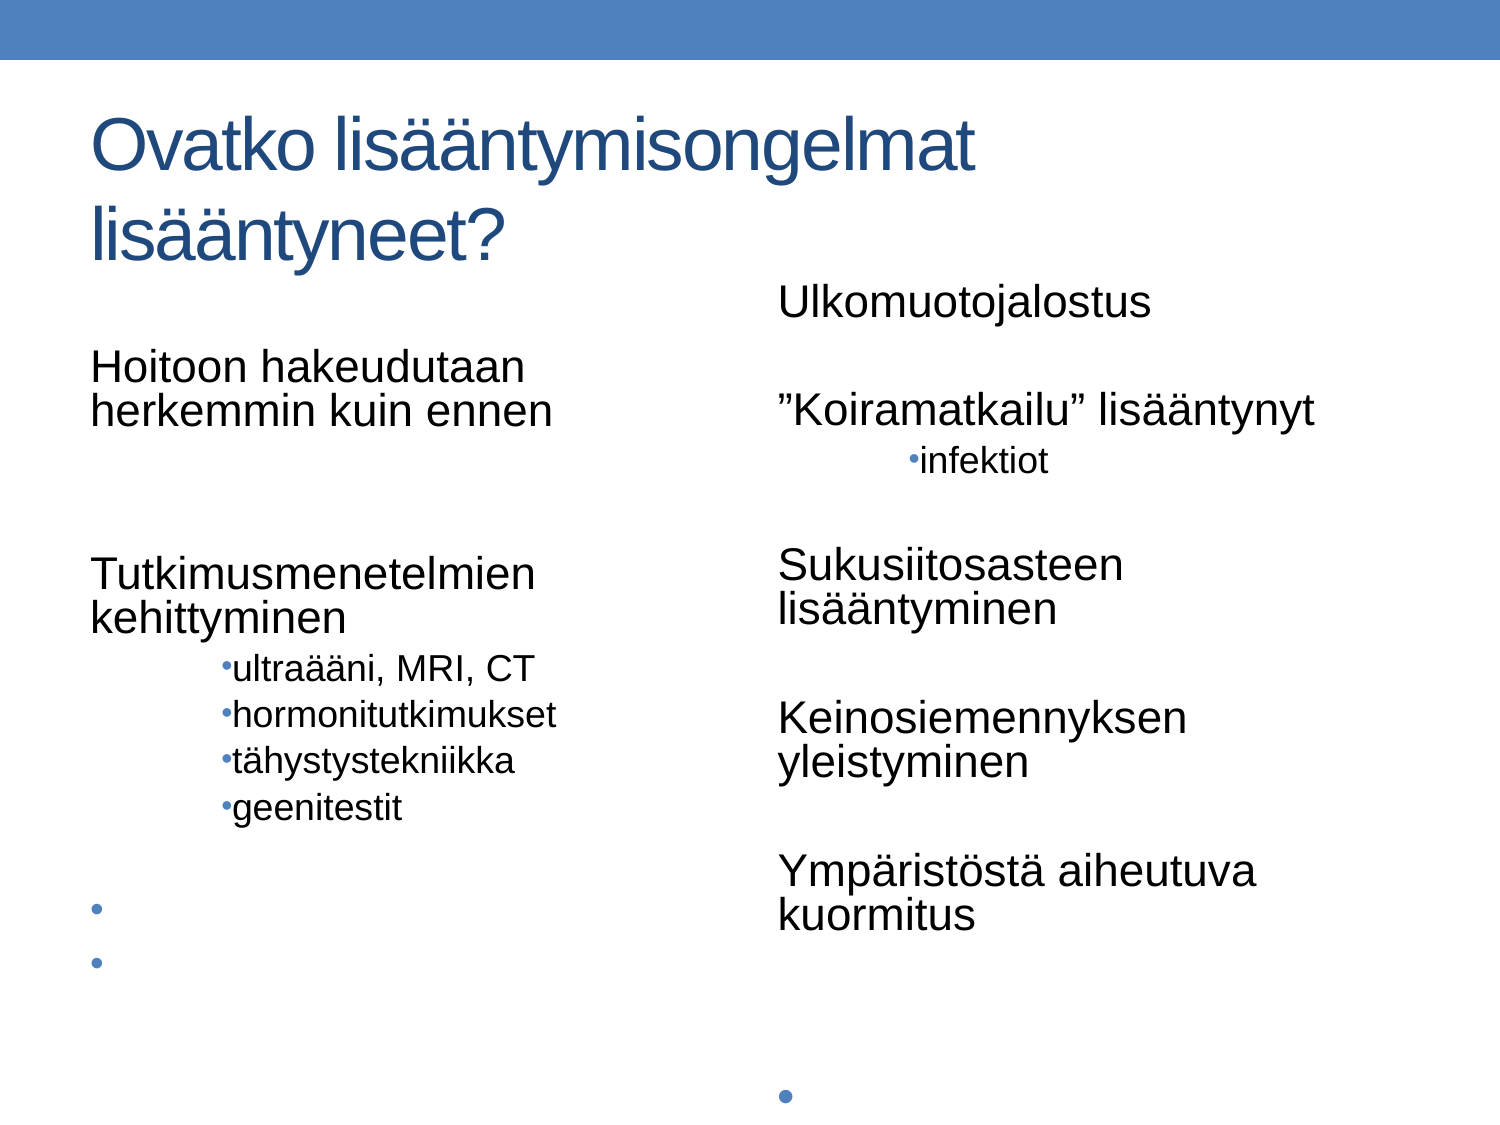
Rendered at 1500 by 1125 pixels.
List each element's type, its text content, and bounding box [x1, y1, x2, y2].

list Ulkomuotojalostus ”Koiramatkailu” lisääntynyt infektiot Sukusiitosasteen lisääntyminen Keinosiemennyksen yleistyminen Ympäristöstä aiheutuva kuormitus [762, 274, 1426, 1049]
title Ovatko lisääntymisongelmat lisääntyneet? [75, 87, 1426, 251]
list Hoitoon hakeudutaan herkemmin kuin ennen Tutkimusmenetelmien kehittyminen ultraääni, MRI, CT hormonitutkimukset tähystystekniikka geenitestit [75, 274, 738, 1049]
